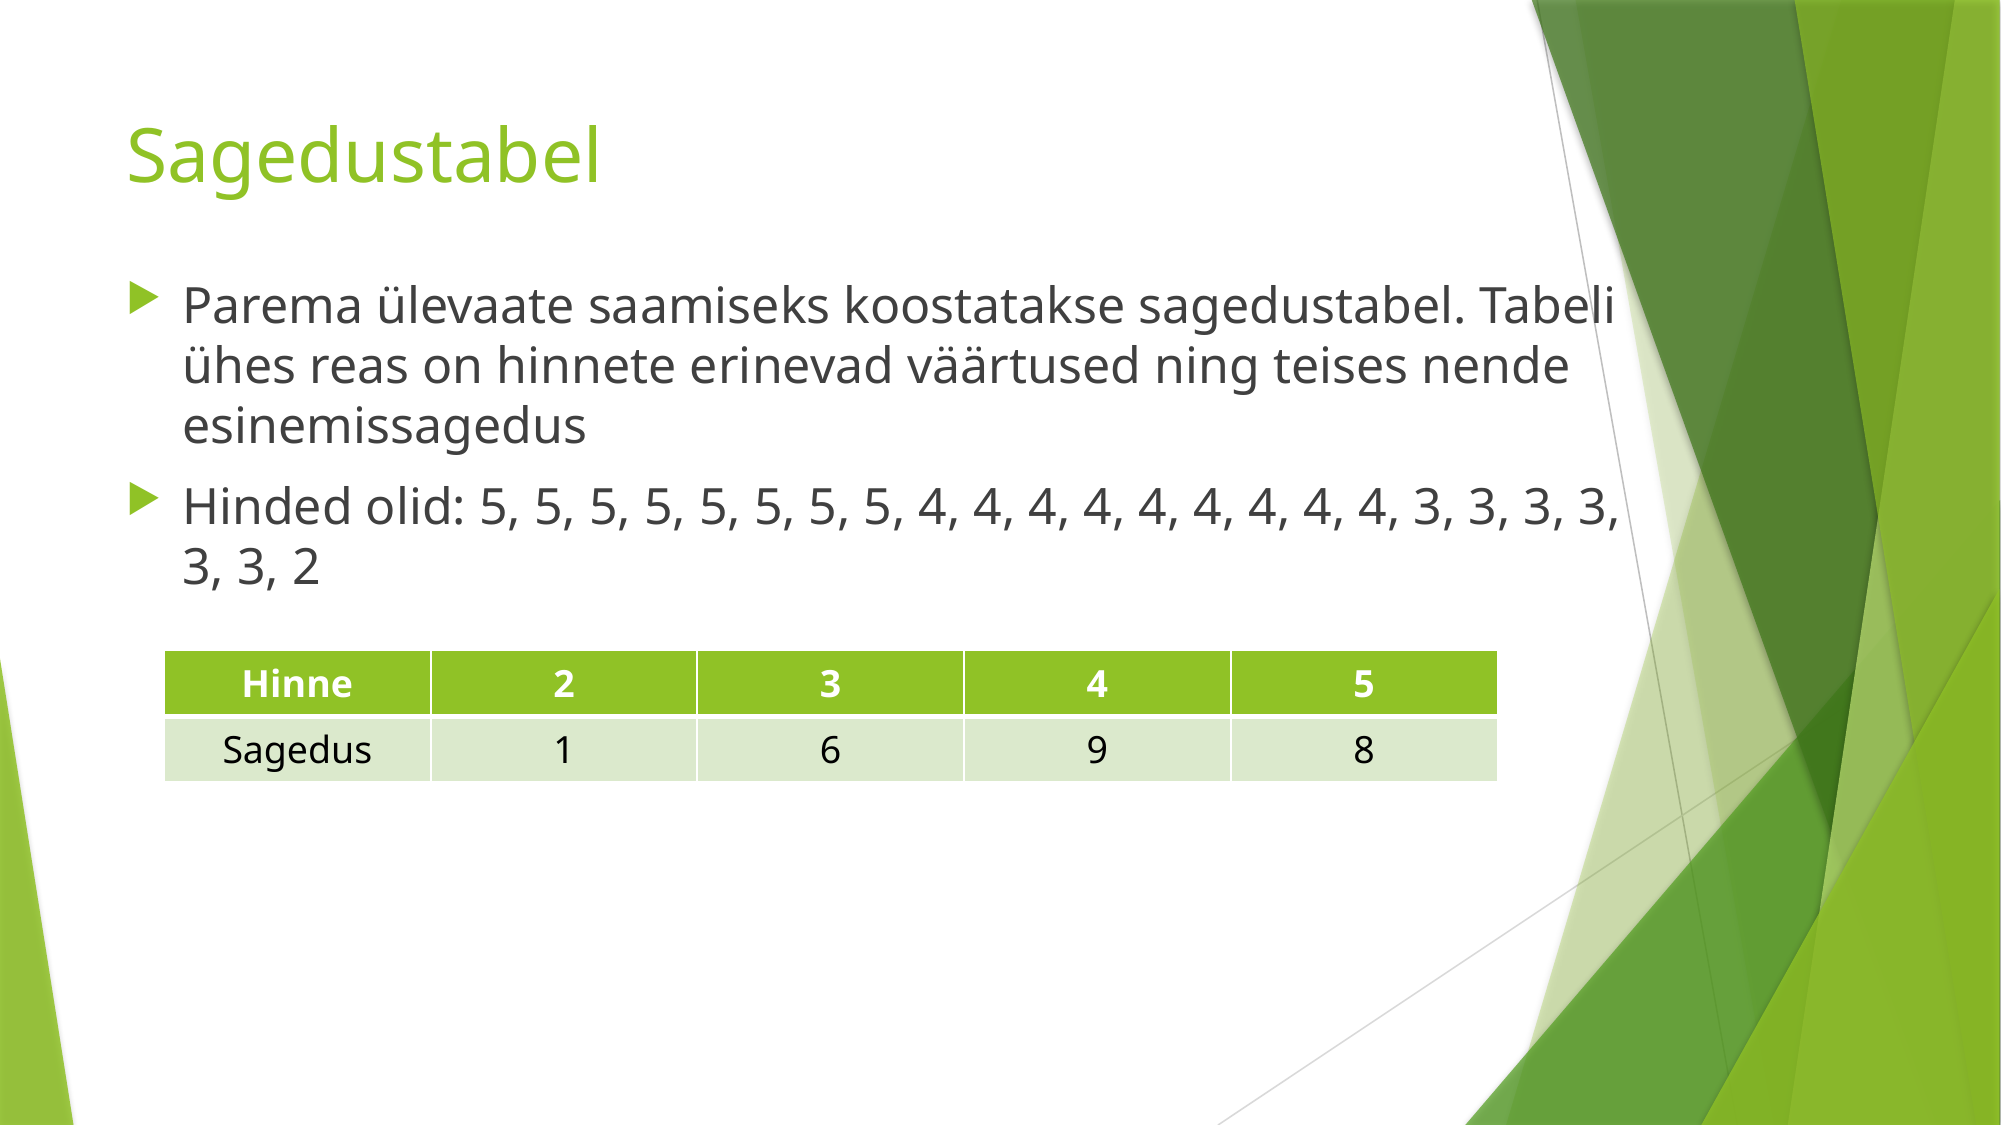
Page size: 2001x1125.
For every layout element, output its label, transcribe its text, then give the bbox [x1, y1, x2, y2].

table_header 3 [698, 651, 963, 714]
table_cell Sagedus [165, 719, 430, 781]
table_header Hinne [165, 651, 430, 714]
table_cell 8 [1232, 719, 1497, 781]
table_header 4 [965, 651, 1230, 714]
table_header 2 [432, 651, 696, 714]
table_cell 9 [965, 719, 1230, 781]
table_cell 6 [698, 719, 963, 781]
title Sagedustabel [111, 99, 1522, 265]
list Parema ülevaate saamiseks koostatakse sagedustabel. Tabeli ühes reas on hinnete erinevad väärtused ning teises nende esinemissagedus Hinded olid: 5, 5, 5, 5, 5, 5, 5, 5, 4, 4, 4, 4, 4, 4, 4, 4, 4, 3, 3, 3, 3, 3, 3, 2 [111, 265, 1657, 1035]
table_cell 1 [432, 719, 696, 781]
table_header 5 [1232, 651, 1497, 714]
